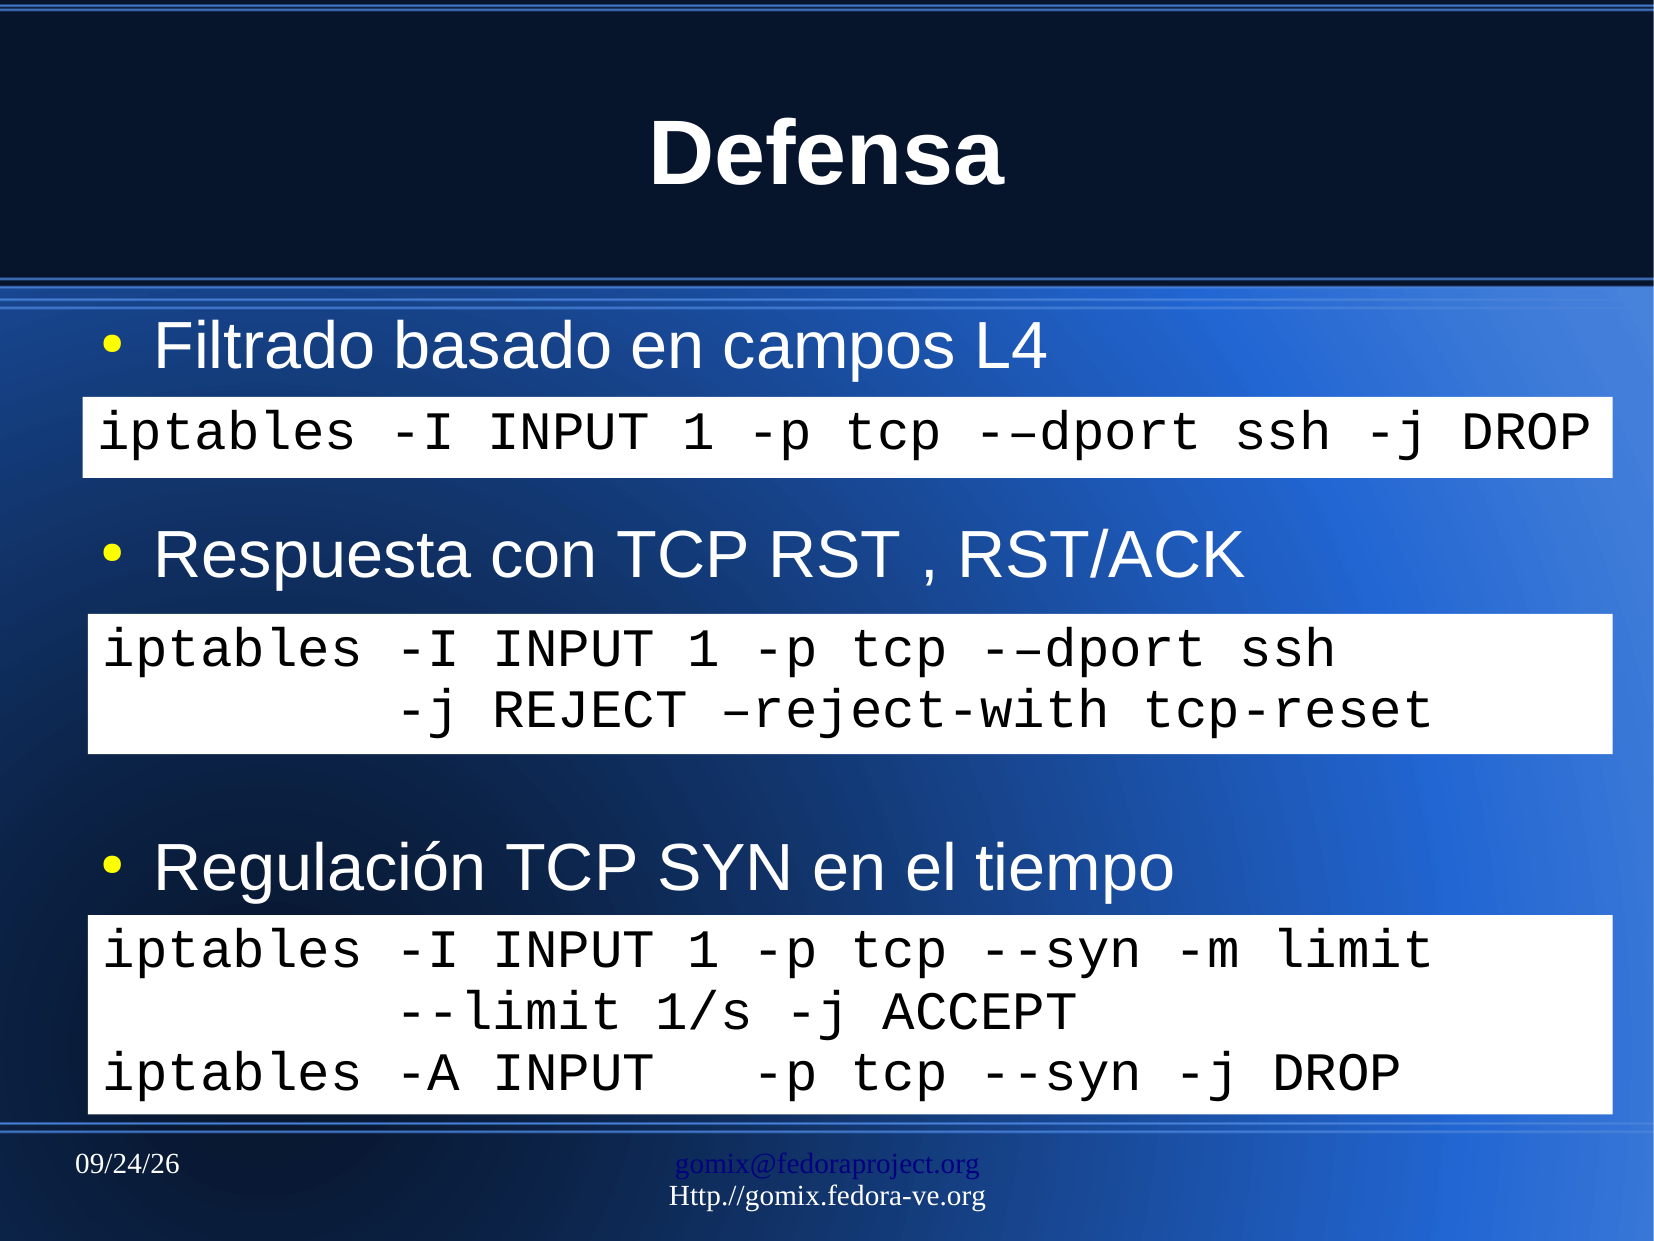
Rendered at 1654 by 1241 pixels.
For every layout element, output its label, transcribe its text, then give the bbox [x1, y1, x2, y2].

title Defensa [82, 49, 1571, 257]
text_box iptables -I INPUT 1 -p tcp -–dport ssh -j REJECT –reject-with tcp-reset [87, 613, 1613, 755]
list Filtrado basado en campos L4 Respuesta con TCP RST , RST/ACK Regulación TCP SYN en el tiempo [82, 478, 1571, 1013]
picture [0, 0, 1654, 1241]
text_box iptables -I INPUT 1 -p tcp -–dport ssh -j DROP [82, 396, 1613, 478]
list Filtrado basado en campos L4 Respuesta con TCP RST , RST/ACK Regulación TCP SYN en el tiempo [82, 307, 1571, 396]
text_box iptables -I INPUT 1 -p tcp --syn -m limit --limit 1/s -j ACCEPT iptables -A INPUT -p tcp --syn -j DROP [87, 915, 1613, 1115]
